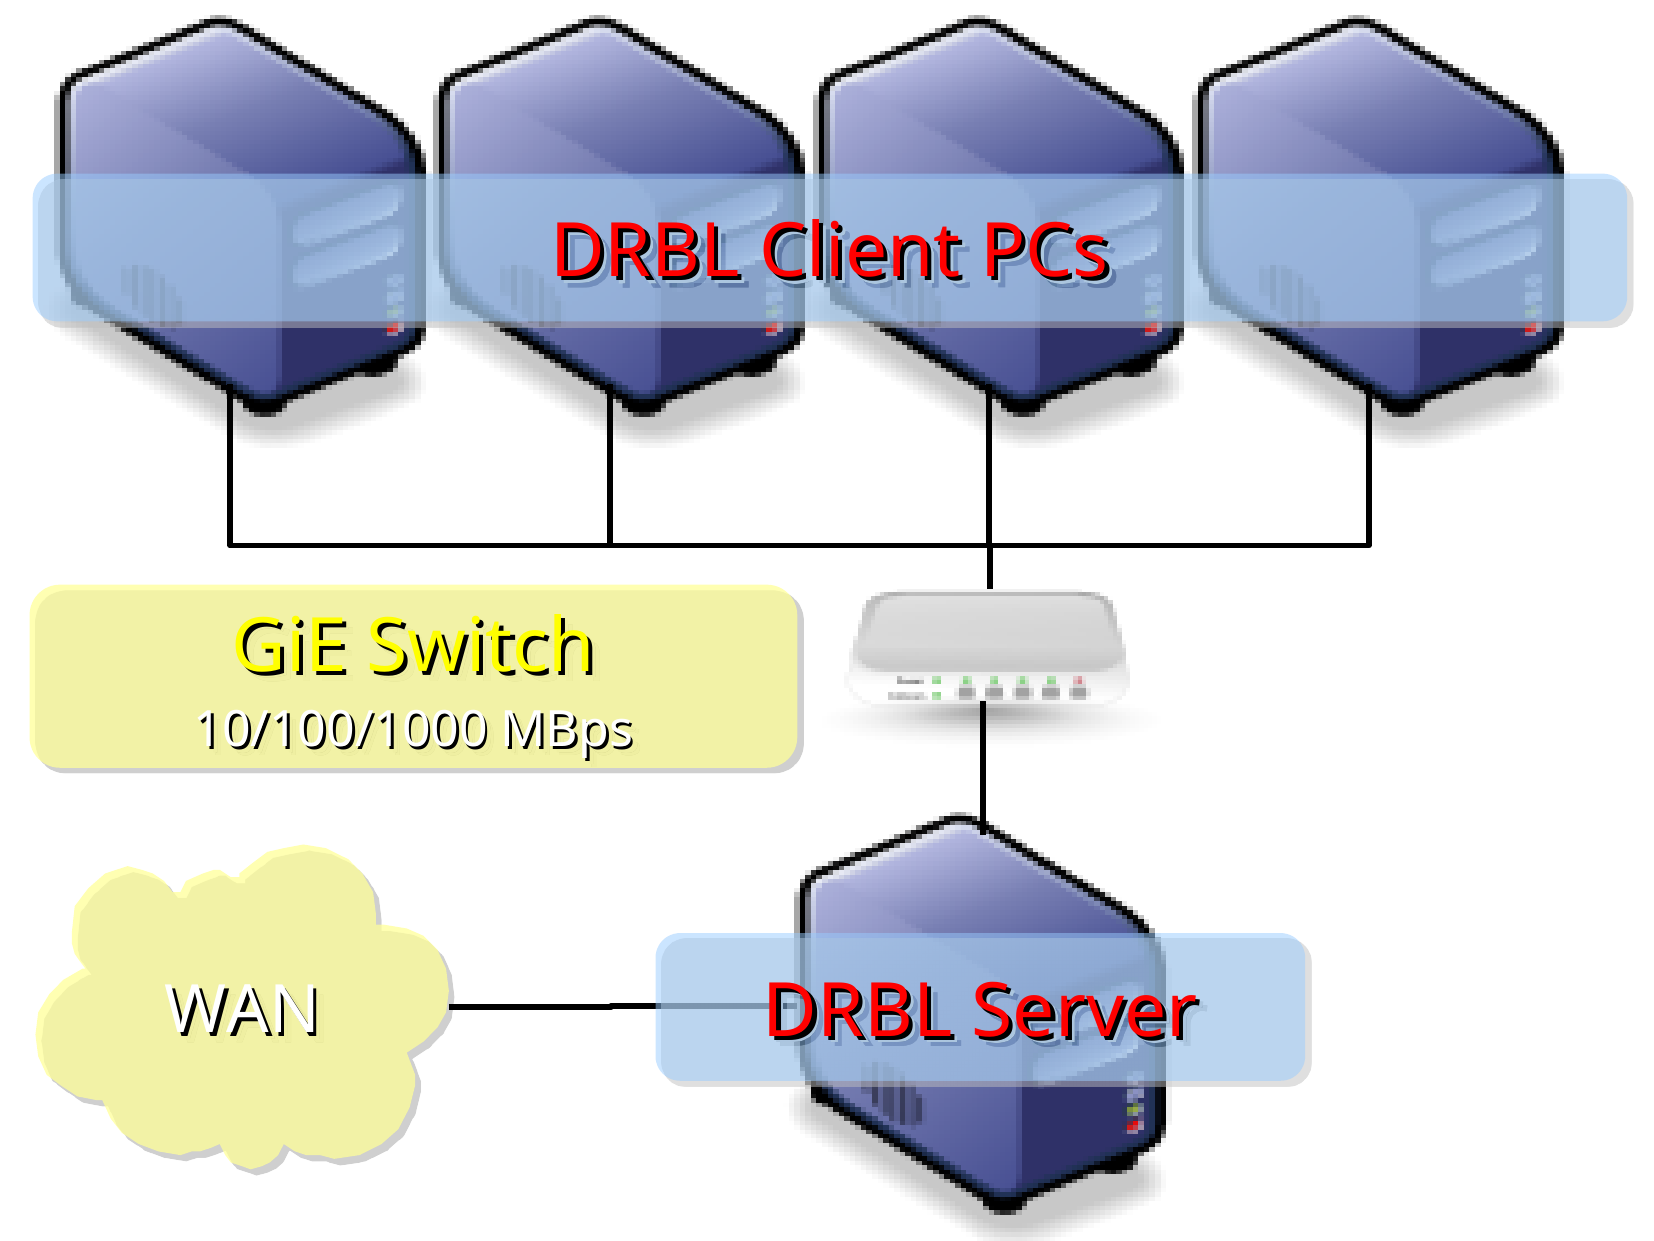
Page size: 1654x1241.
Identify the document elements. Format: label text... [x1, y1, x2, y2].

text_box GiE Switch 10/100/1000 MBps [29, 584, 798, 768]
text_box WAN [35, 844, 449, 1170]
picture [767, 799, 1211, 933]
text_box DRBL Client PCs [32, 173, 1628, 322]
picture [767, 1081, 1211, 1241]
picture [27, 2, 1609, 502]
text_box DRBL Server [655, 933, 1306, 1081]
picture [814, 589, 1166, 748]
